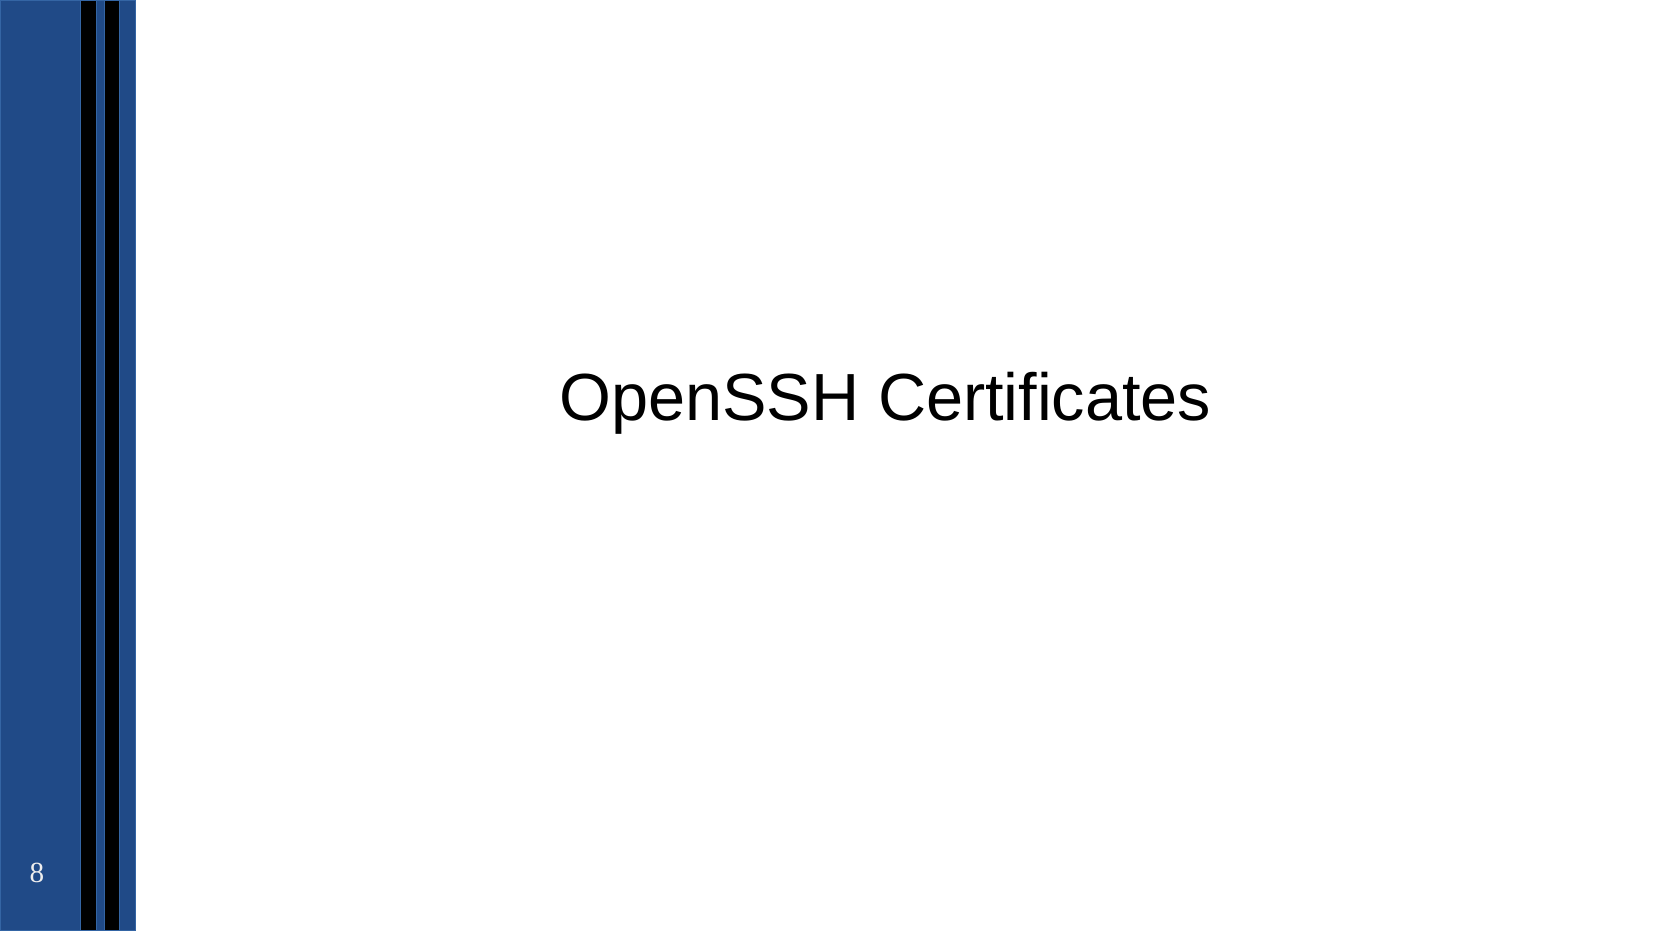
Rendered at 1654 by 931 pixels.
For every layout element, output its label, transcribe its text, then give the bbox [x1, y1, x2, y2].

subtitle OpenSSH Certificates [141, 37, 1630, 758]
